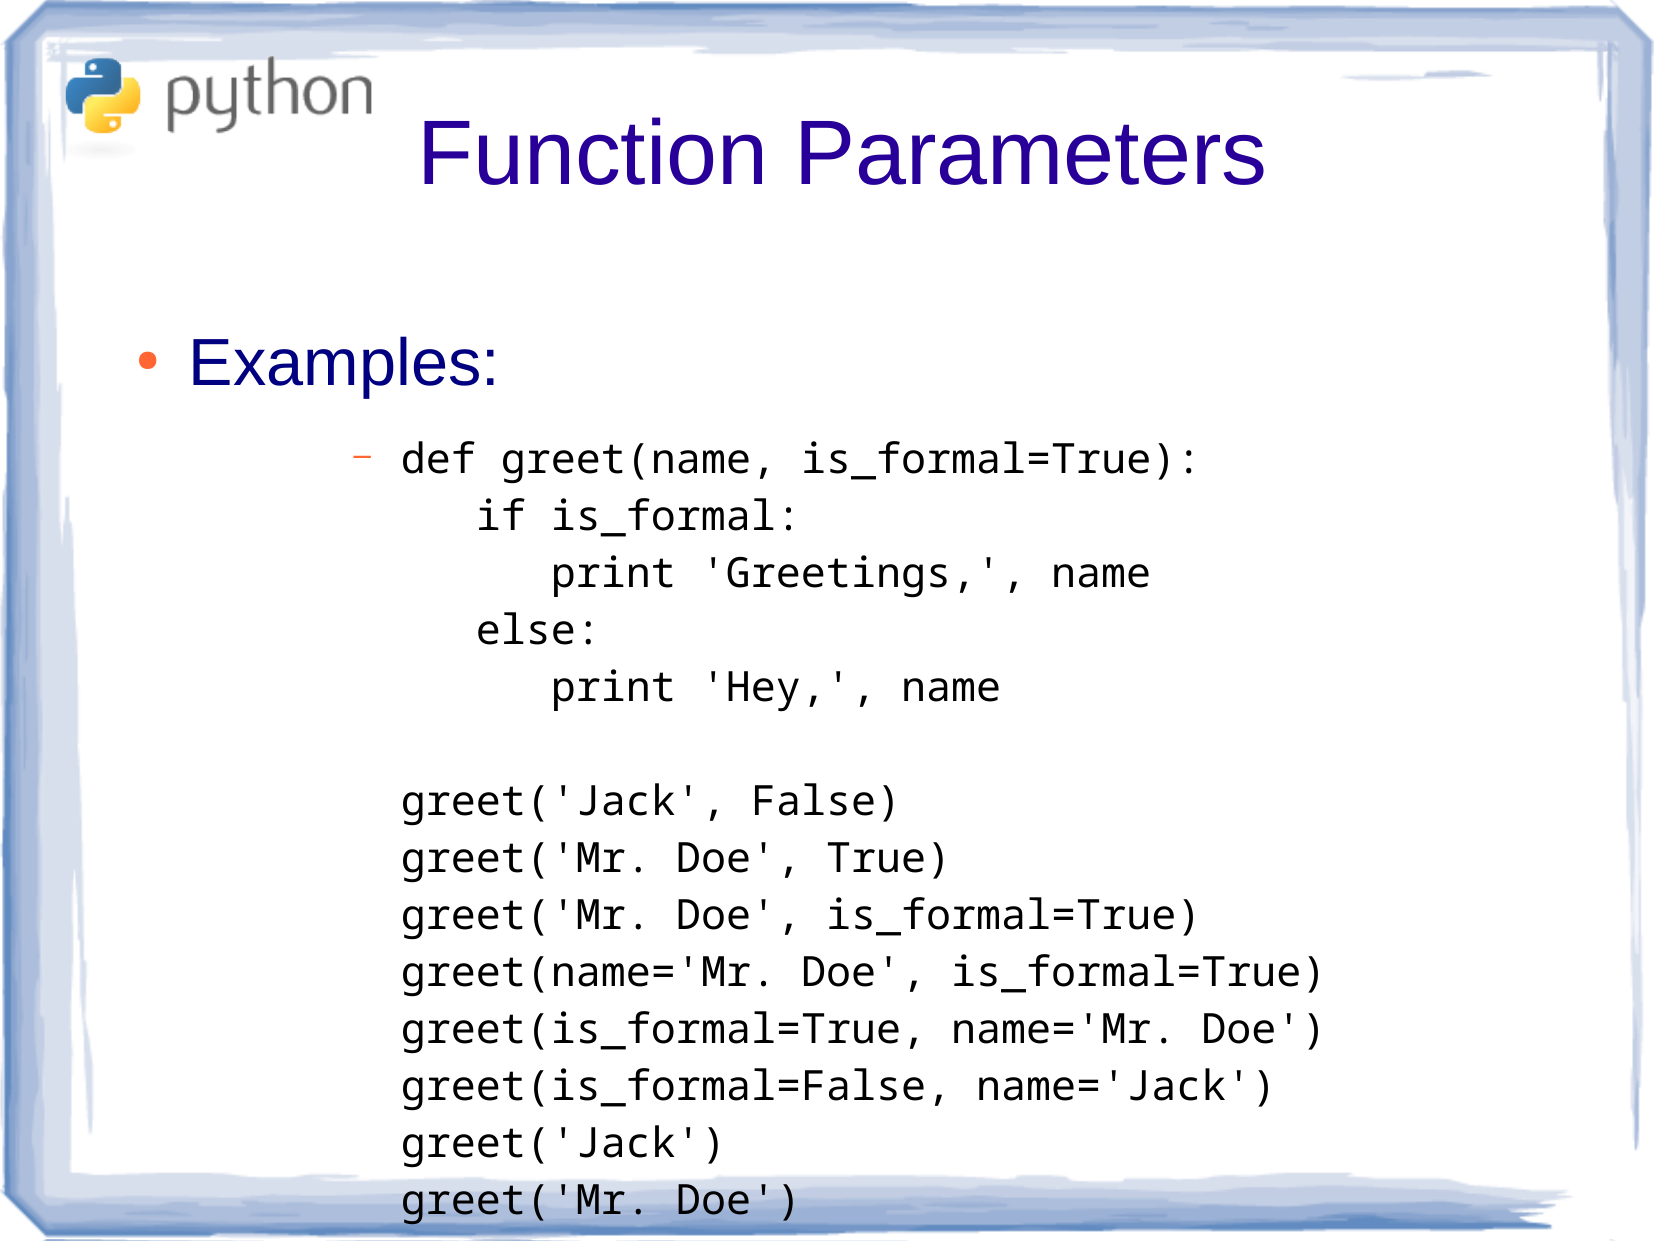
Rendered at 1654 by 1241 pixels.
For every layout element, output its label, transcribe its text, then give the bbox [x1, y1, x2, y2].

title Function Parameters [82, 49, 1571, 257]
list Examples: def greet(name, is_formal=True): if is_formal: print 'Greetings,', name else: print 'Hey,', name greet('Jack', False) greet('Mr. Doe', True) greet('Mr. Doe', is_formal=True) greet(name='Mr. Doe', is_formal=True) greet(is_formal=True, name='Mr. Doe') greet(is_formal=False, name='Jack') greet('Jack') greet('Mr. Doe') [118, 324, 1571, 1214]
picture [0, 0, 1654, 1241]
